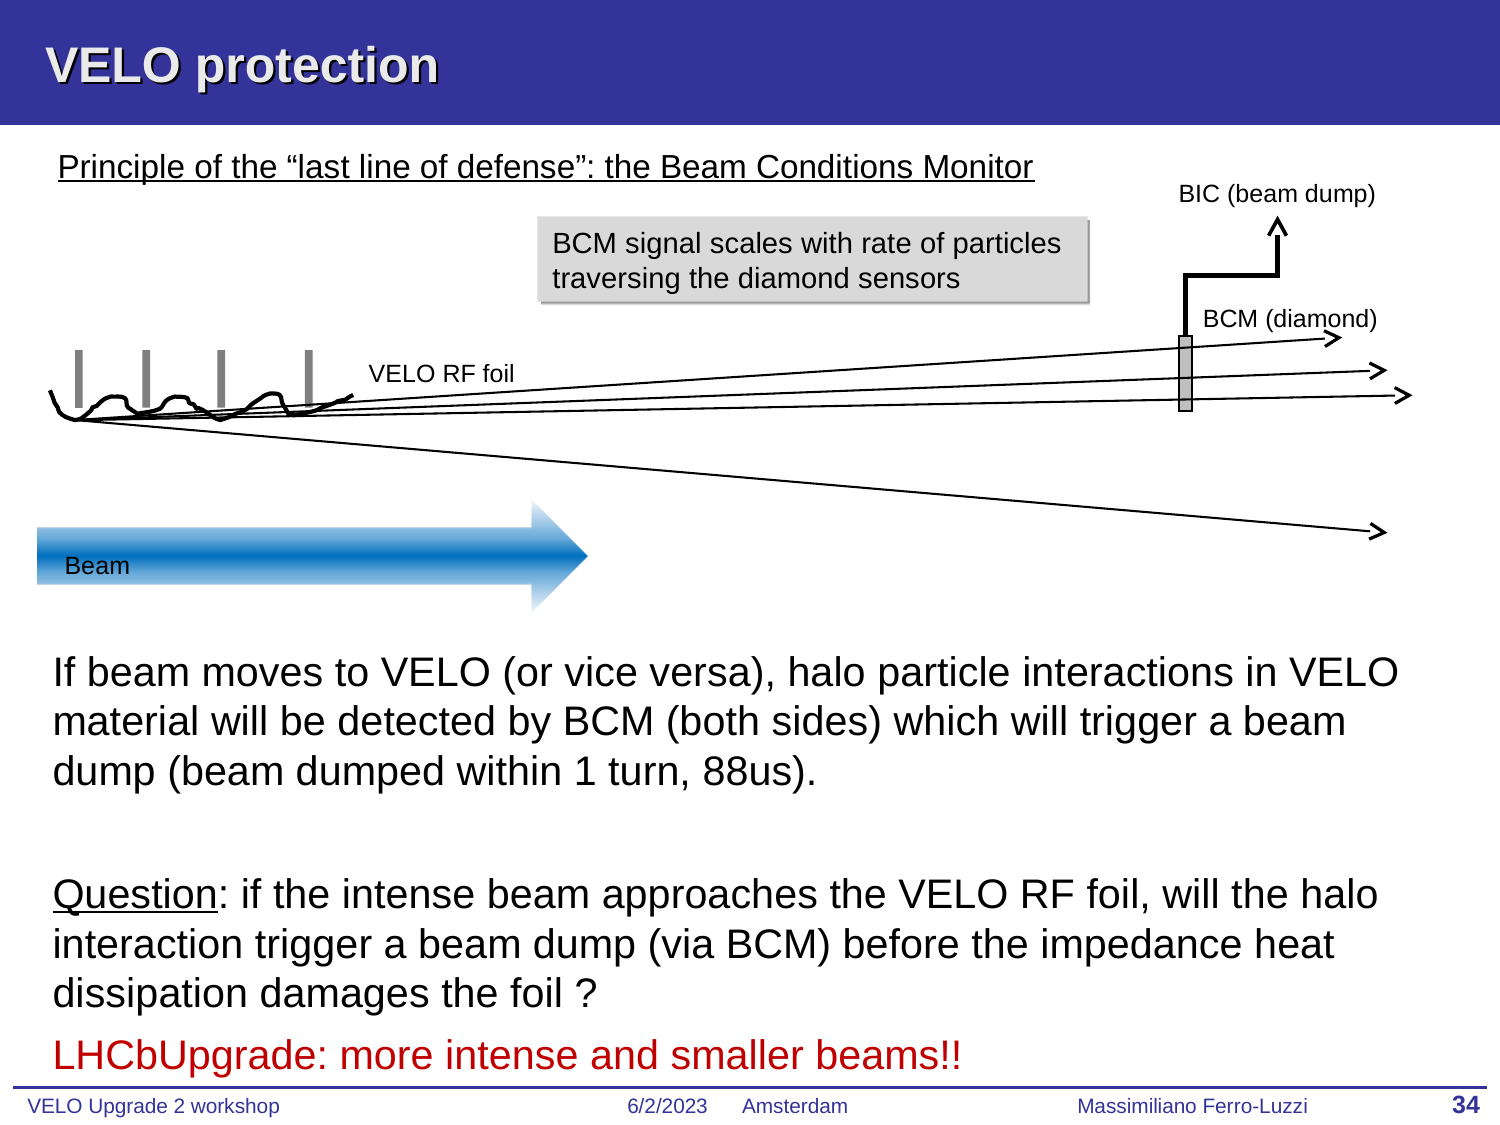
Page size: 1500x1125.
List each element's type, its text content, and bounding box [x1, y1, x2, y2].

text_box VELO RF foil [353, 350, 530, 396]
text_box [75, 350, 83, 408]
text_box [142, 350, 151, 408]
text_box Principle of the “last line of defense”: the Beam Conditions Monitor [42, 137, 1051, 193]
text_box BCM signal scales with rate of particles traversing the diamond sensors [537, 216, 1088, 302]
text_box [1179, 335, 1192, 346]
text_box Beam [49, 541, 146, 588]
text_box [1179, 401, 1192, 411]
title VELO protection [0, 0, 1500, 125]
text_box BCM (diamond) [1188, 295, 1394, 341]
text_box BIC (beam dump) [1163, 170, 1392, 216]
text_box [1179, 349, 1192, 377]
list If beam moves to VELO (or vice versa), halo particle interactions in VELO material will be detected by BCM (both sides) which will trigger a beam dump (beam dumped within 1 turn, 88us). Question: if the intense beam approaches the VELO RF foil, will the halo interaction trigger a beam dump (via BCM) before the impedance heat dissipation damages the foil ? LHCbUpgrade: more intense and smaller beams!! [37, 637, 1463, 1088]
picture [37, 499, 588, 613]
text_box [304, 350, 313, 404]
text_box [1179, 379, 1192, 398]
text_box [217, 350, 226, 408]
